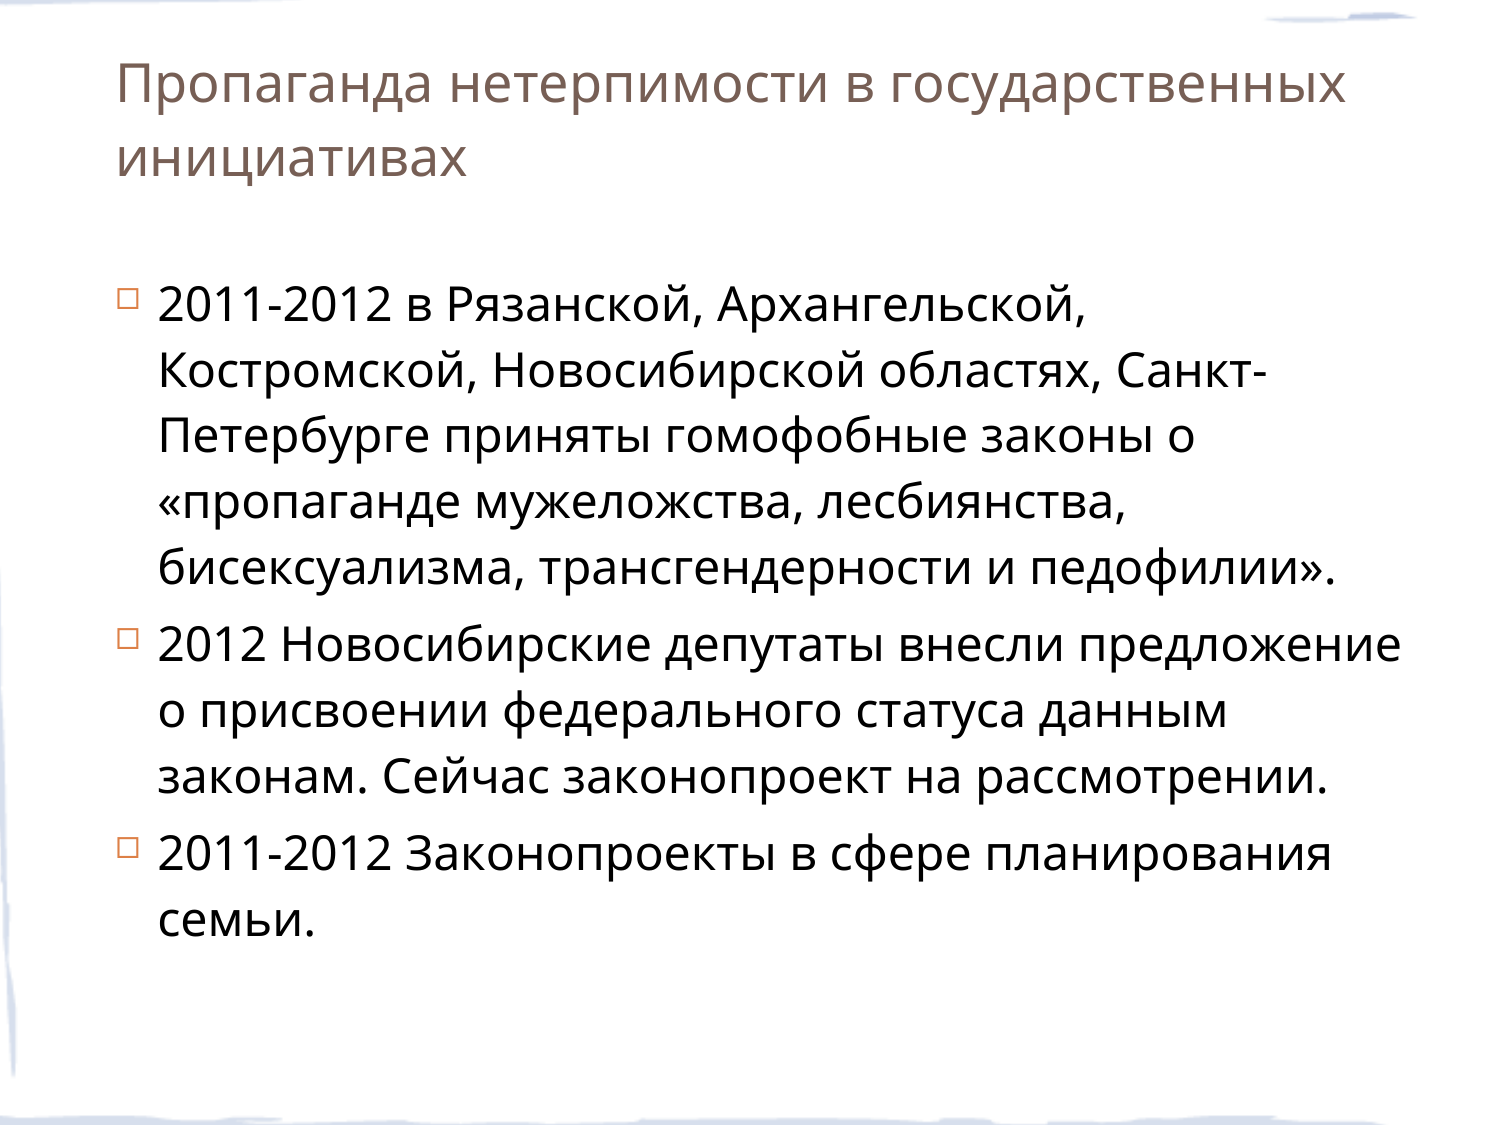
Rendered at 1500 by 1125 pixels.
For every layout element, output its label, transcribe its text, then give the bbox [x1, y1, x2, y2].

picture [0, 0, 1500, 1125]
list 2011-2012 в Рязанской, Архангельской, Костромской, Новосибирской областях, Санкт-Петербурге приняты гомофобные законы о «пропаганде мужеложства, лесбиянства, бисексуализма, трансгендерности и педофилии». 2012 Новосибирские депутаты внесли предложение о присвоении федерального статуса данным законам. Сейчас законопроект на рассмотрении. 2011-2012 Законопроекты в сфере планирования семьи. [100, 262, 1438, 1000]
title Пропаганда нетерпимости в государственных инициативах [100, 37, 1438, 200]
